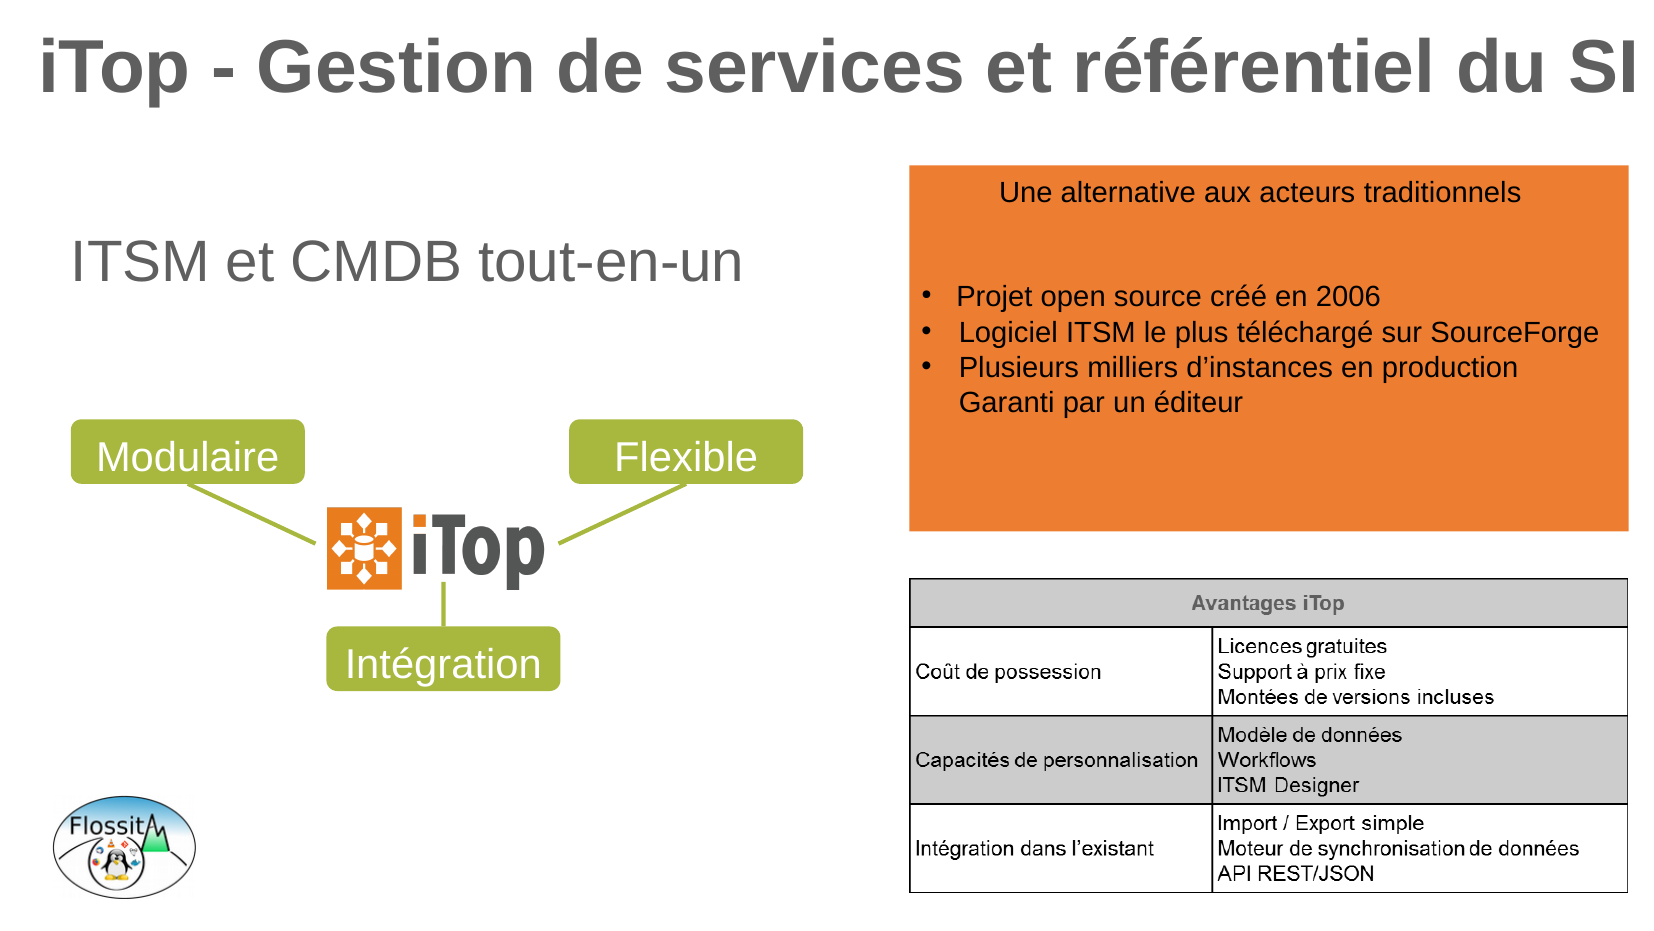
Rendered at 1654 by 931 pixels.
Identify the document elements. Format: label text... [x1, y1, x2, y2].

title iTop - Gestion de services et référentiel du SI [23, 20, 1654, 129]
picture [327, 497, 546, 595]
text_box Flexible [569, 419, 804, 484]
picture [909, 578, 1628, 898]
text_box Intégration [326, 626, 561, 692]
text_box Une alternative aux acteurs traditionnels Projet open source créé en 2006 Logiciel ITSM le plus téléchargé sur SourceForge Plusieurs milliers d’instances en production Garanti par un éditeur [909, 165, 1629, 532]
text_box Modulaire [70, 419, 305, 484]
picture [52, 795, 196, 899]
text_box ITSM et CMDB tout-en-un [59, 128, 937, 842]
